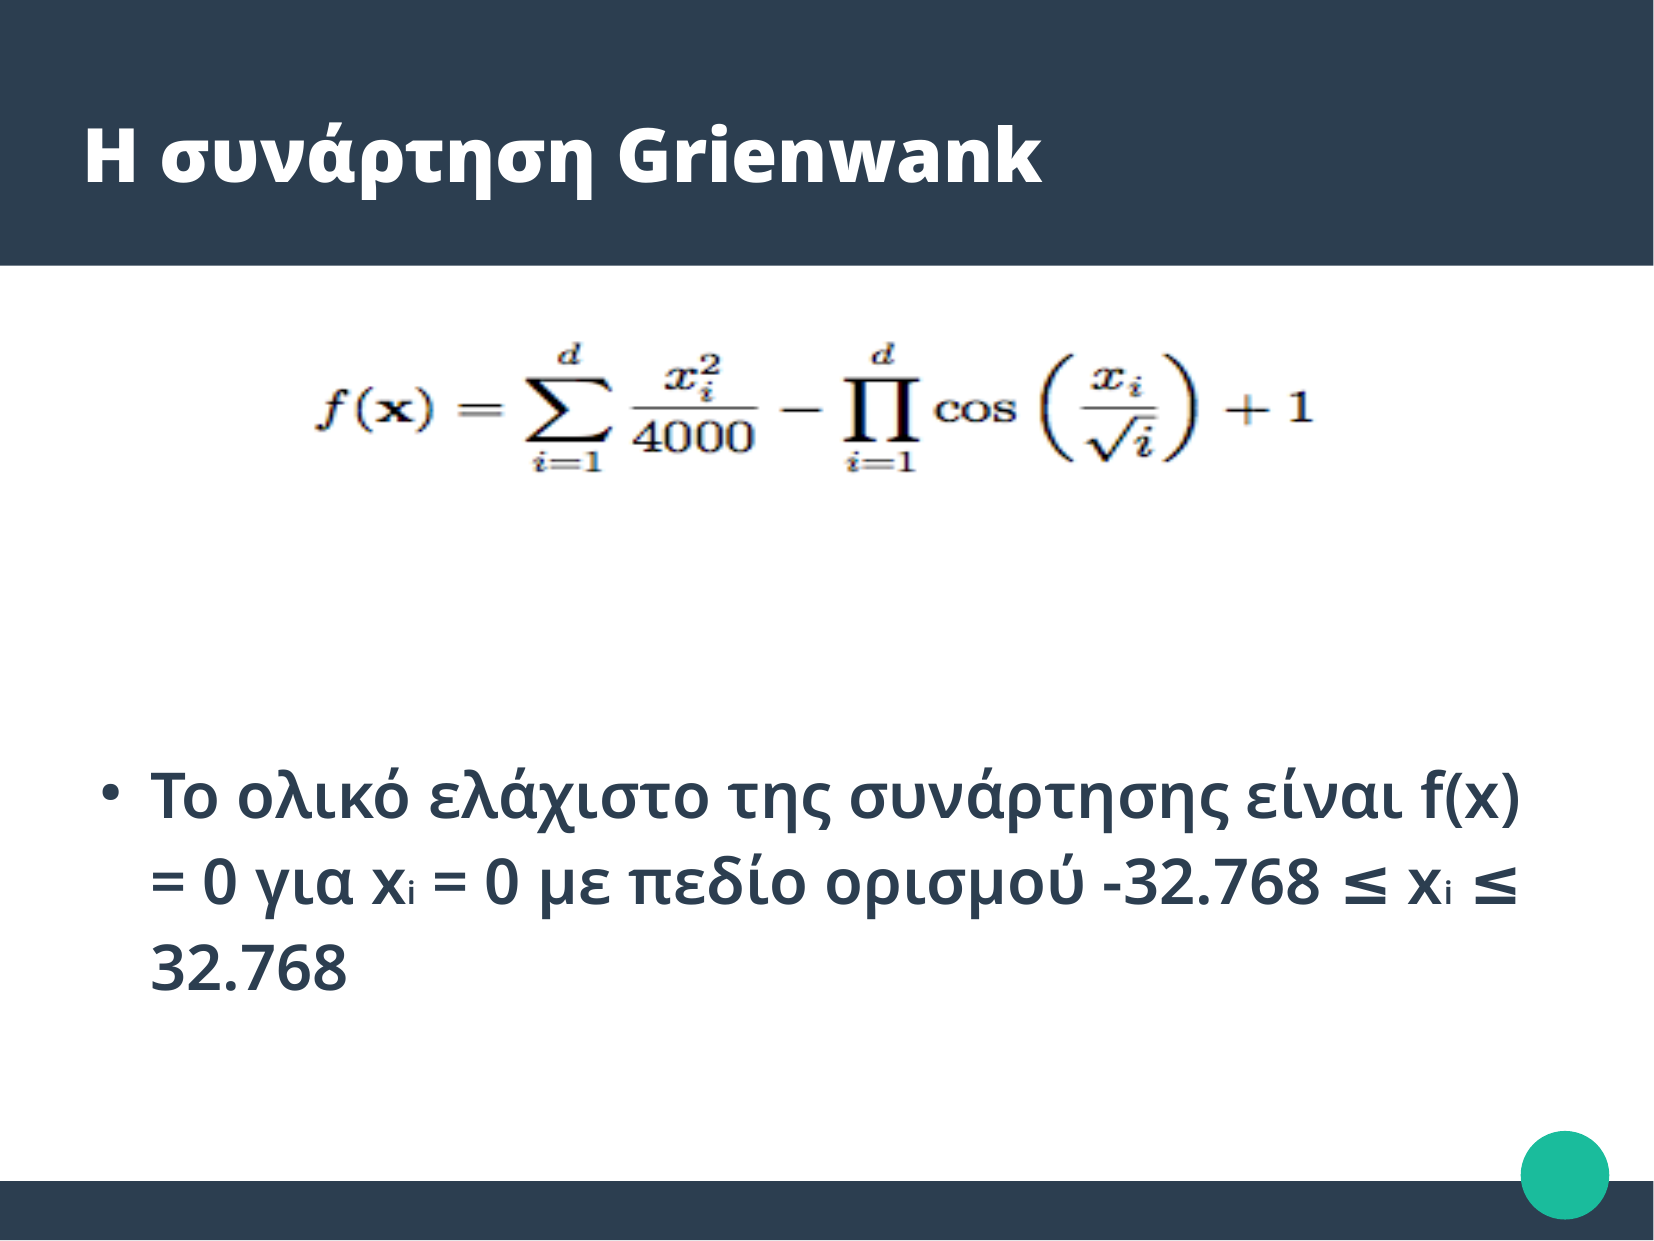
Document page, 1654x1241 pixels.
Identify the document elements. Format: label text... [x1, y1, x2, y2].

list Το ολικό ελάχιστο της συνάρτησης είναι f(x) = 0 για xi = 0 με πεδίο ορισμού -32.768 ≤ xi ≤ 32.768 [82, 295, 1571, 1015]
picture [295, 330, 1335, 485]
title Η συνάρτηση Grienwank [82, 94, 1264, 213]
